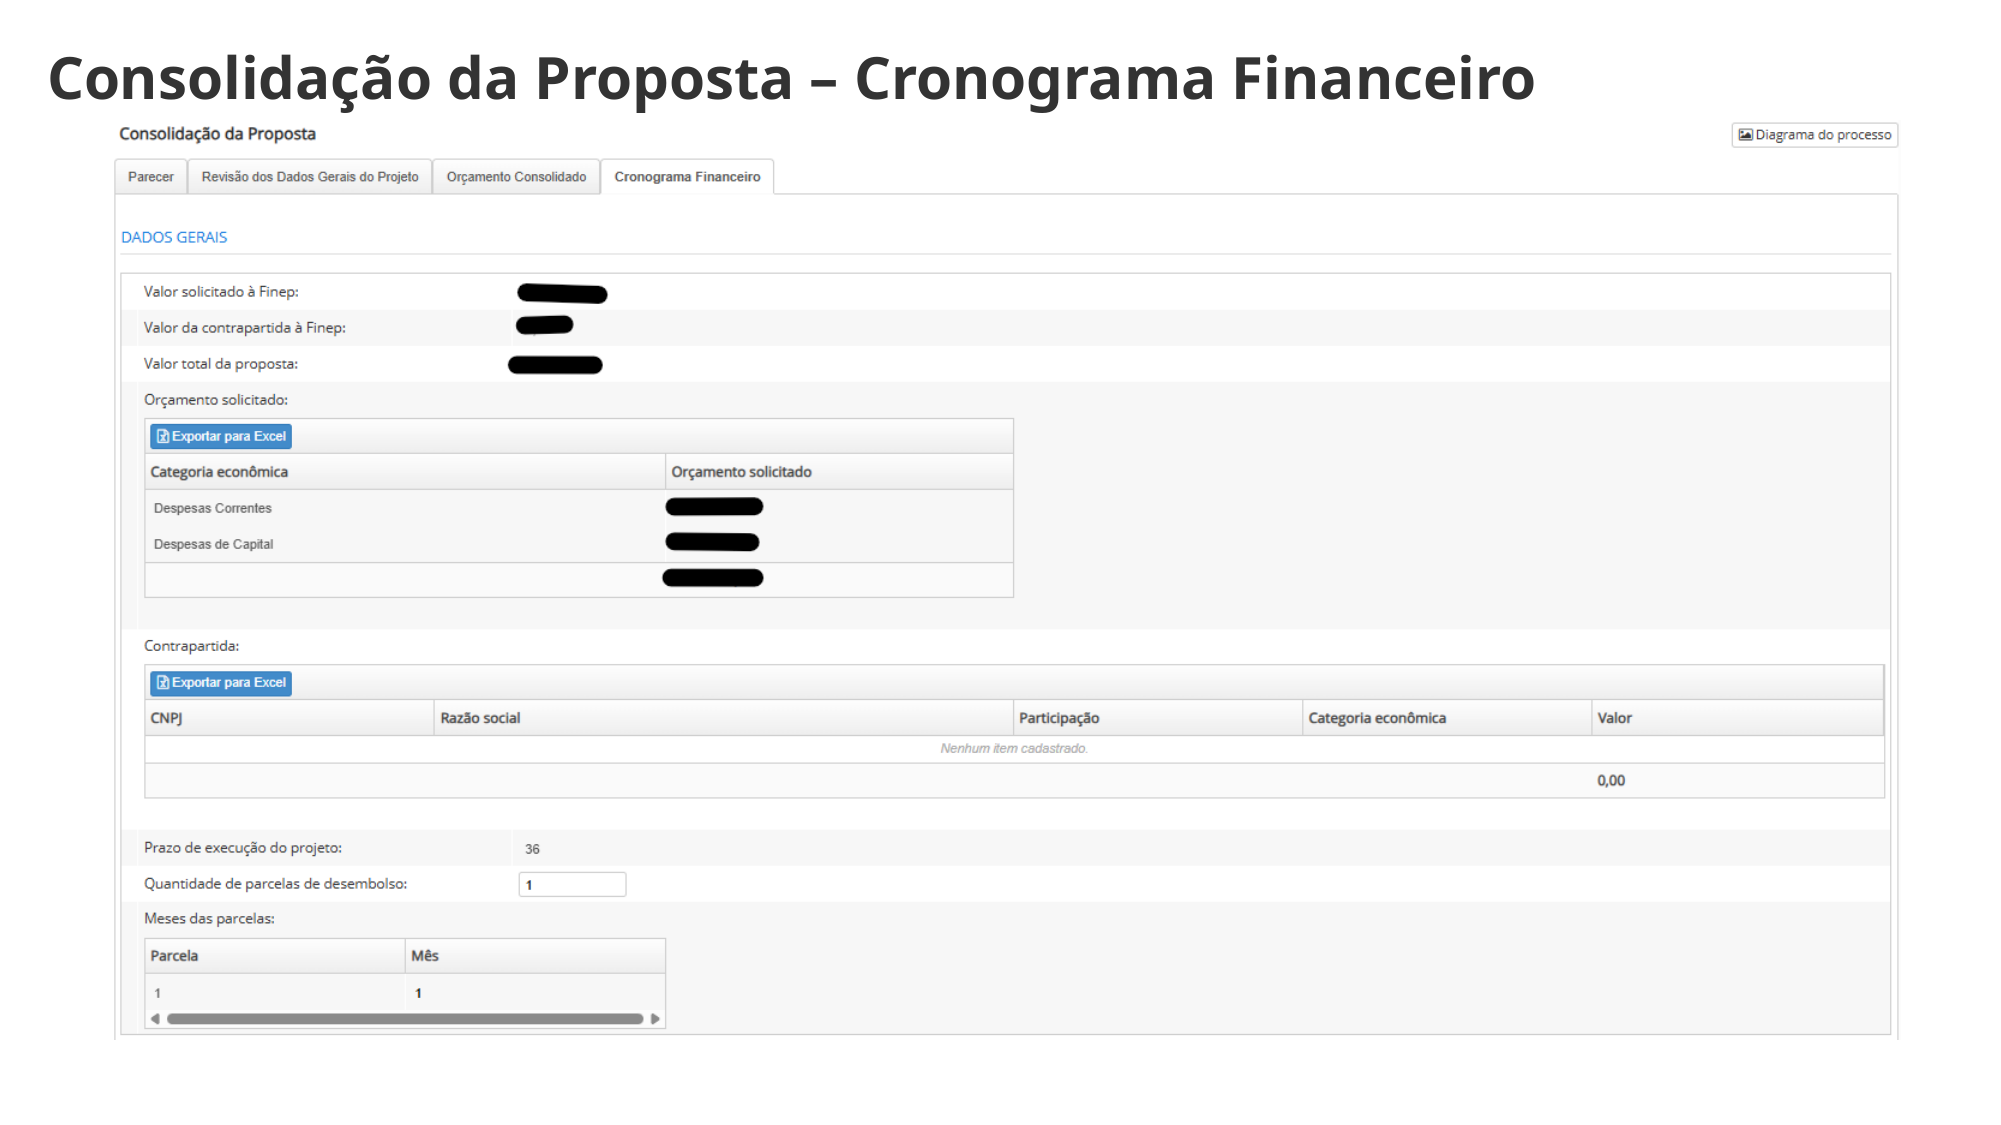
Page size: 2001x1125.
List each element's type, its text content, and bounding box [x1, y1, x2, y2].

picture [112, 119, 1901, 1040]
title Consolidação da Proposta – Cronograma Financeiro [32, 29, 1982, 120]
